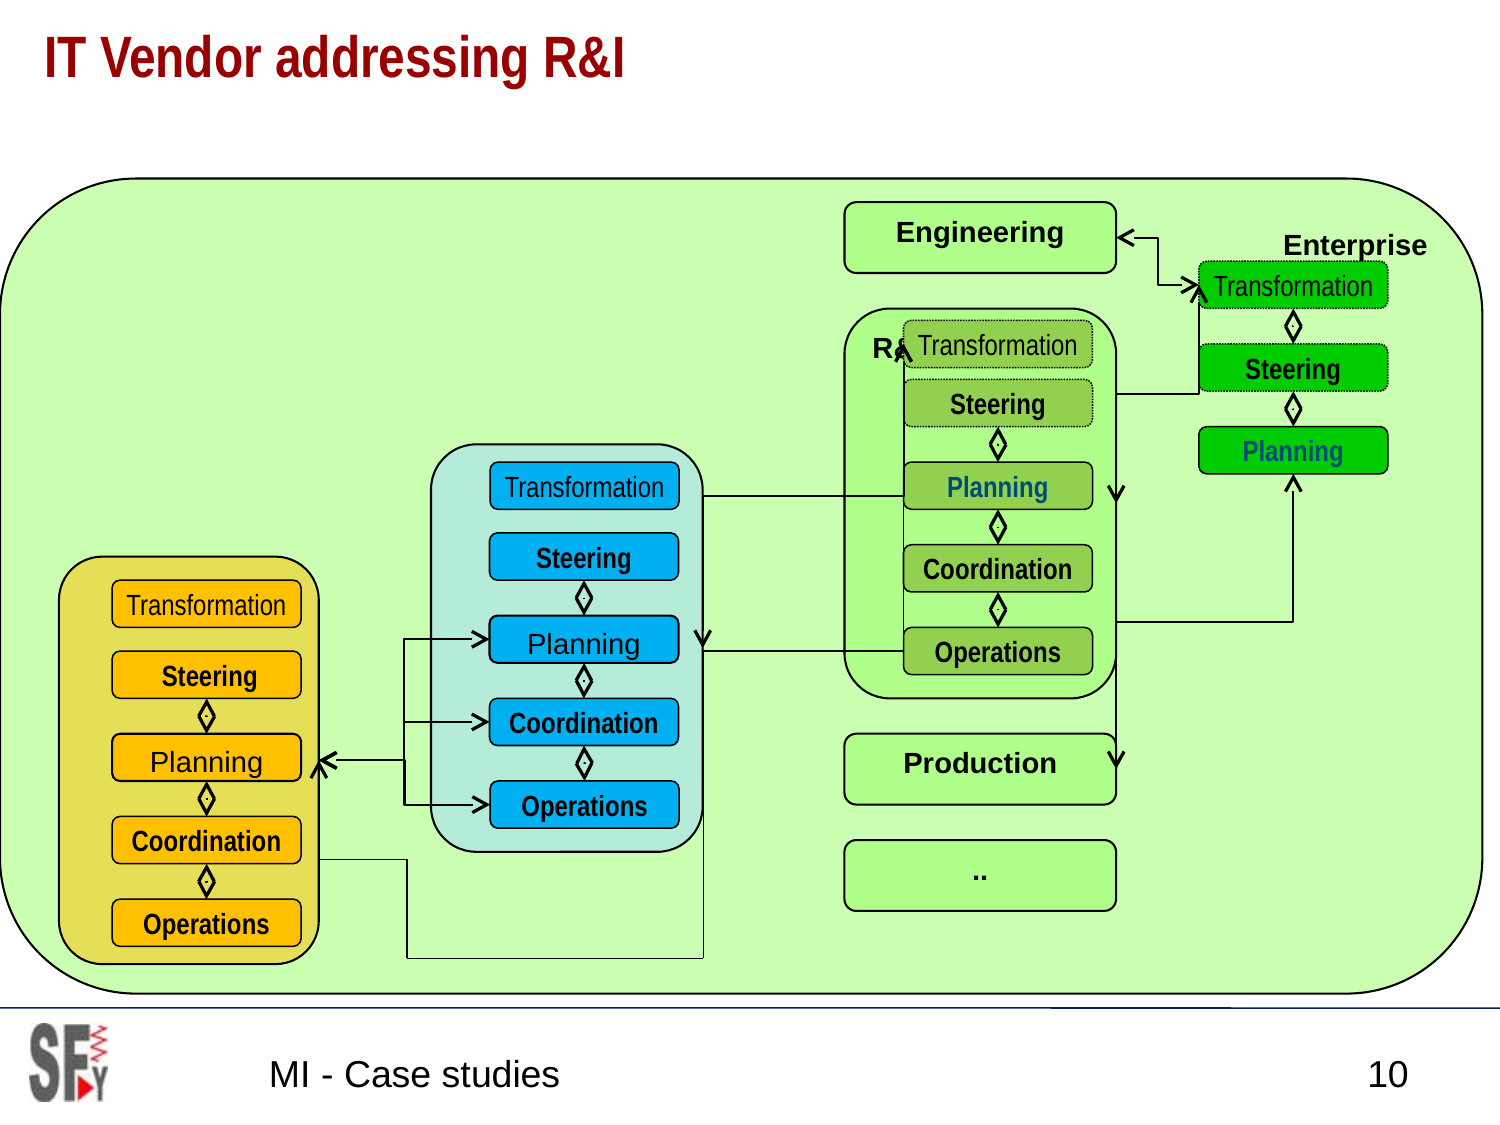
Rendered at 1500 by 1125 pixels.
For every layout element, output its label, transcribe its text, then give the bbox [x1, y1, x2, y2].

text_box Transformation [490, 462, 680, 510]
text_box R&I [904, 506, 997, 548]
text_box Coordination [489, 698, 679, 746]
text_box R&I [904, 589, 997, 630]
text_box Production [844, 733, 1117, 805]
picture [29, 1023, 108, 1102]
text_box Coordination [904, 544, 1093, 592]
text_box Steering [905, 379, 1093, 427]
text_box Enterprise [0, 178, 1483, 994]
text_box Planning [1198, 426, 1388, 474]
text_box R&I [844, 308, 1117, 699]
footer MI - Case studies [253, 1034, 1336, 1103]
text_box R&I [905, 425, 997, 464]
text_box Vendor [58, 556, 319, 965]
text_box Transformation [903, 320, 1093, 368]
title IT Vendor addressing R&I [29, 12, 1471, 138]
text_box IT [430, 444, 703, 852]
text_box R&I [993, 518, 1003, 536]
text_box R&I [844, 497, 903, 650]
text_box Planning [112, 733, 302, 782]
text_box Coordination [112, 816, 302, 864]
text_box Planning [489, 615, 679, 663]
text_box Planning [904, 462, 1093, 510]
text_box Steering [1200, 343, 1388, 392]
text_box Operations [112, 899, 302, 947]
text_box Operations [490, 780, 680, 829]
slide_number <numéro> [1352, 1034, 1490, 1103]
text_box R&I [993, 601, 1003, 619]
text_box Operations [903, 627, 1093, 675]
text_box Engineering [844, 202, 1117, 274]
text_box .. [844, 840, 1117, 911]
text_box Steering [489, 532, 679, 581]
text_box R&I [993, 436, 1003, 453]
text_box Transformation [1198, 261, 1388, 309]
text_box Transformation [112, 580, 302, 628]
text_box Steering [112, 651, 302, 699]
